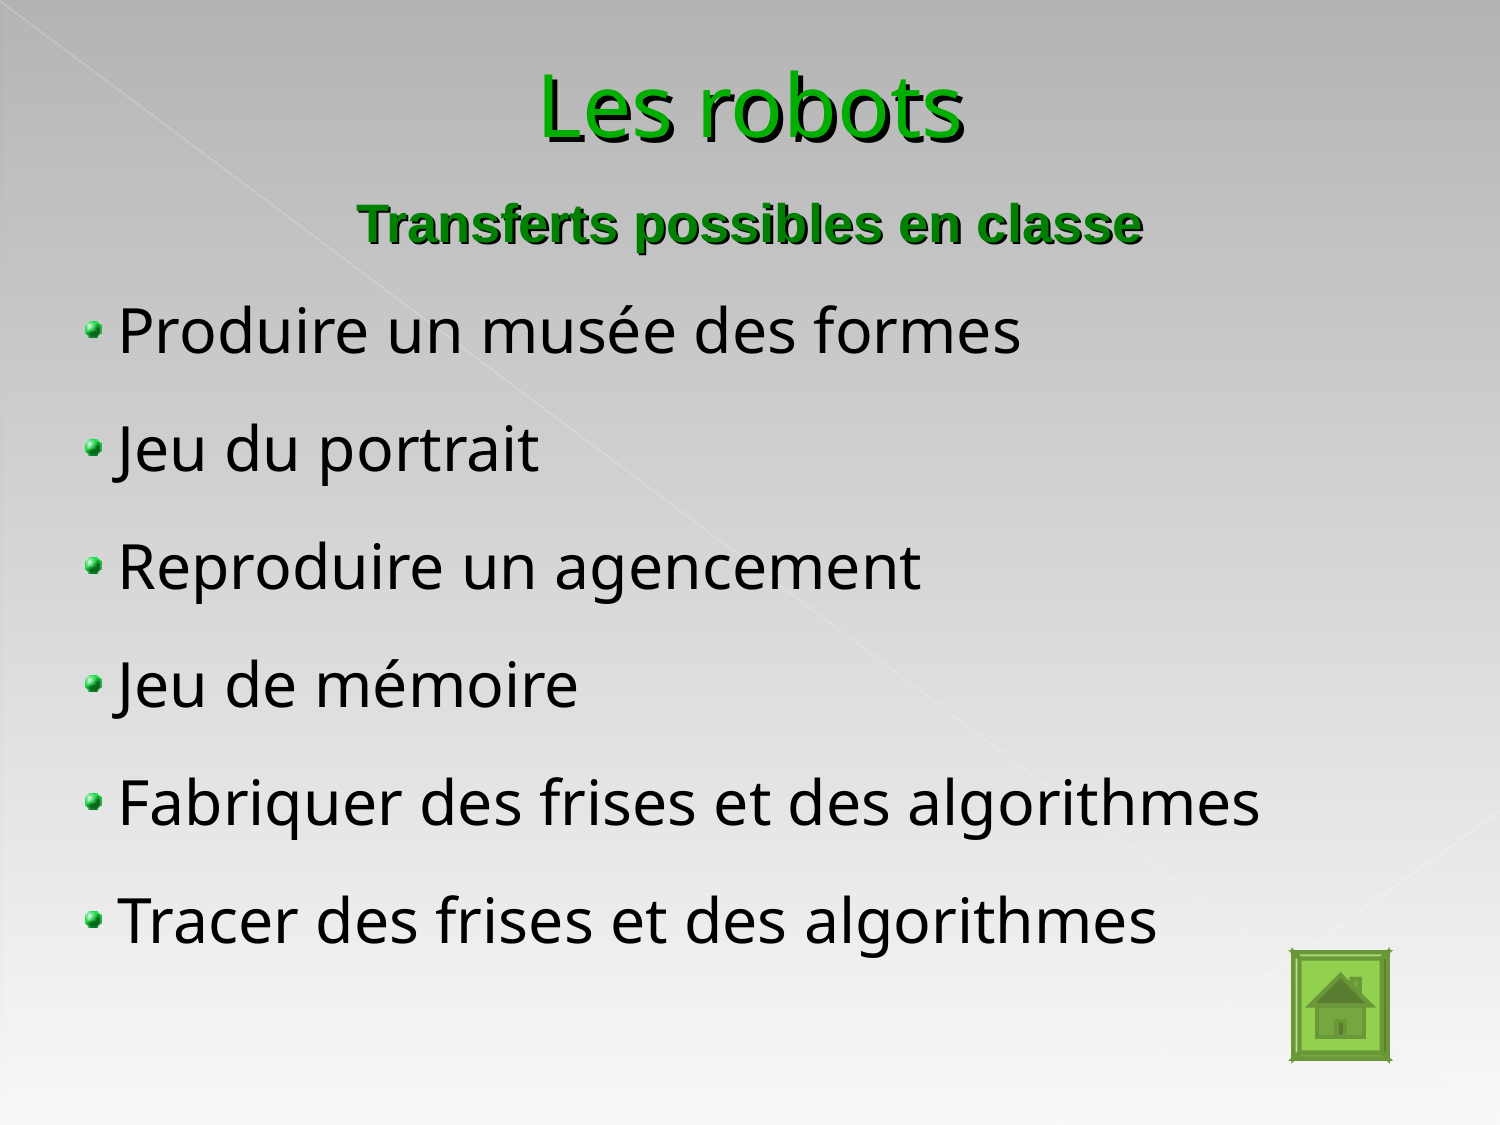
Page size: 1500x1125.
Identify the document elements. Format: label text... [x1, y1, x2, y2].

subtitle Transferts possibles en classe Produire un musée des formes Jeu du portrait Reproduire un agencement Jeu de mémoire Fabriquer des frises et des algorithmes Tracer des frises et des algorithmes [75, 177, 1426, 1079]
title Les robots [75, 29, 1426, 177]
